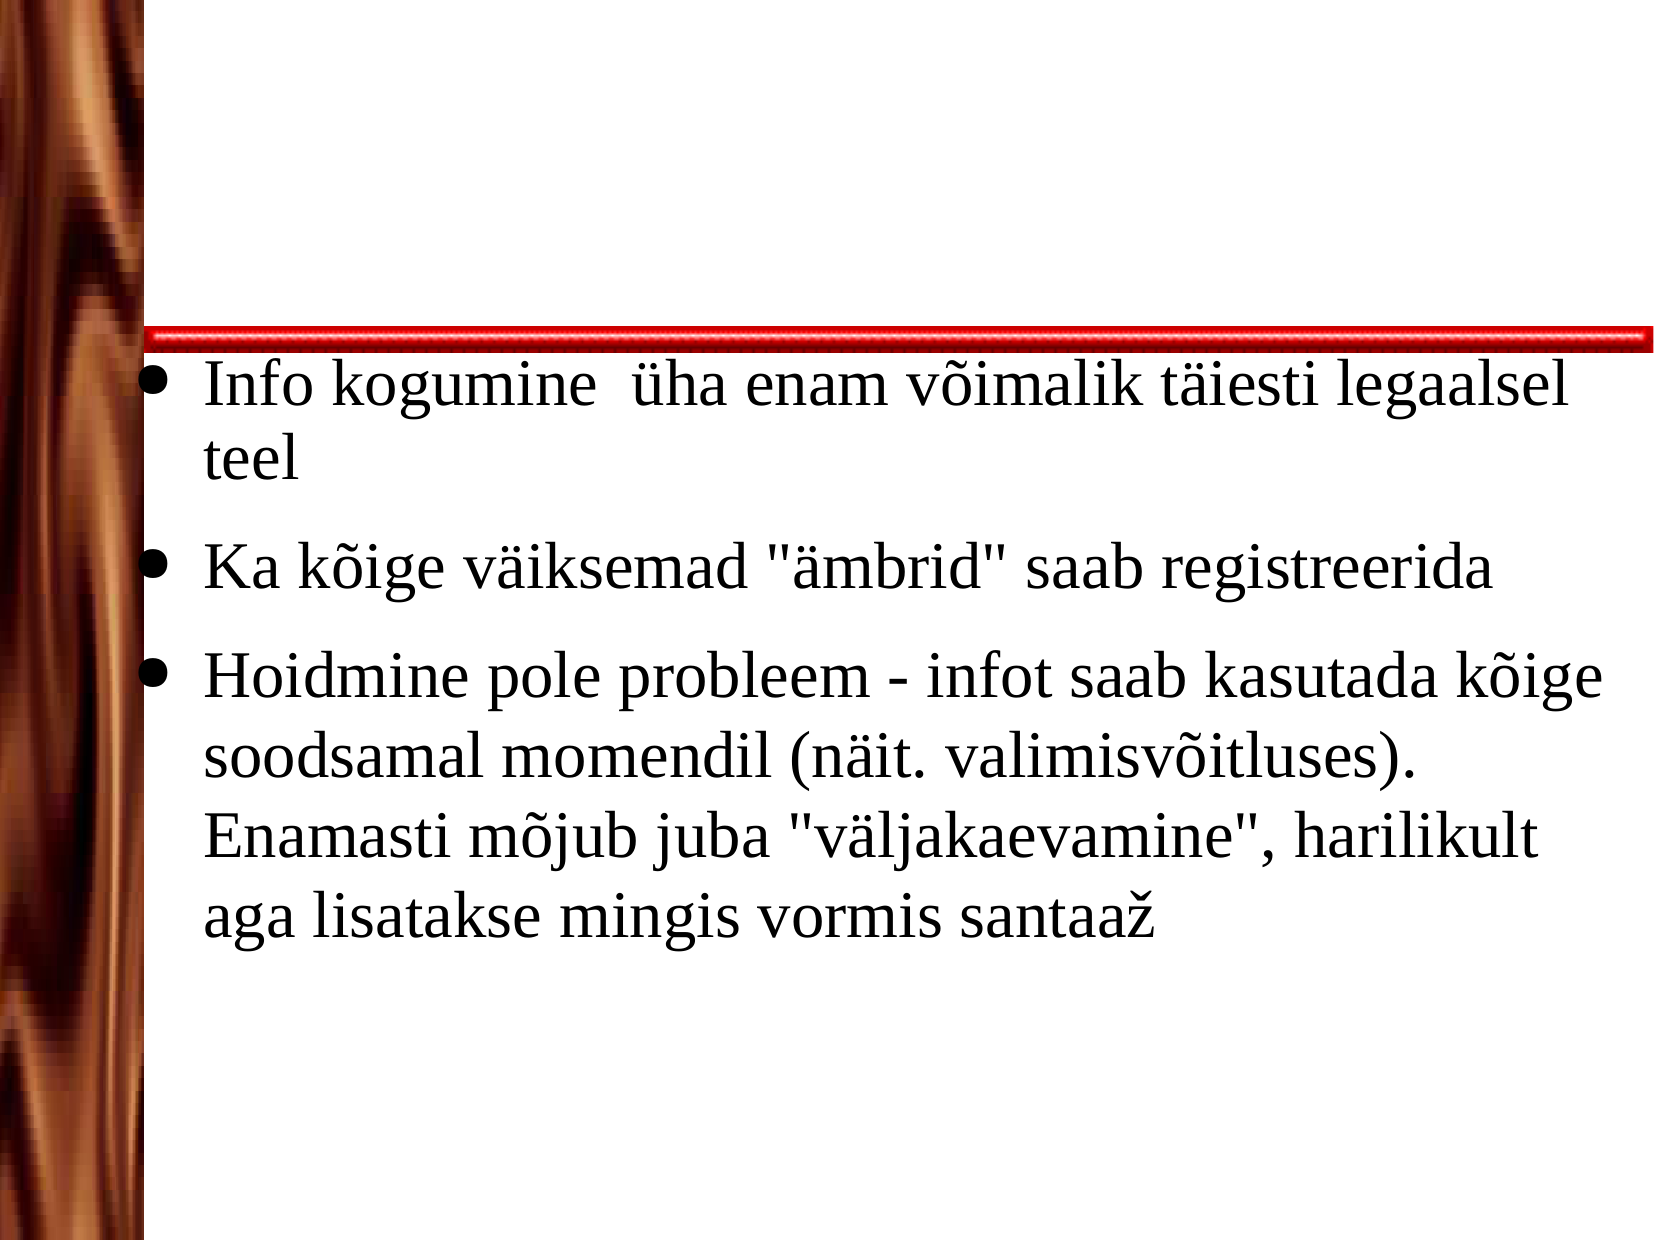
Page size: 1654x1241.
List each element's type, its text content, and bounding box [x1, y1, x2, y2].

picture [0, 0, 1654, 1240]
title [121, 102, 1534, 310]
list Info kogumine üha enam võimalik täiesti legaalsel teel Ka kõige väiksemad "ämbrid" saab registreerida Hoidmine pole probleem - infot saab kasutada kõige soodsamal momendil (näit. valimisvõitluses). Enamasti mõjub juba "väljakaevamine", harilikult aga lisatakse mingis vormis santaaž [121, 344, 1628, 1126]
